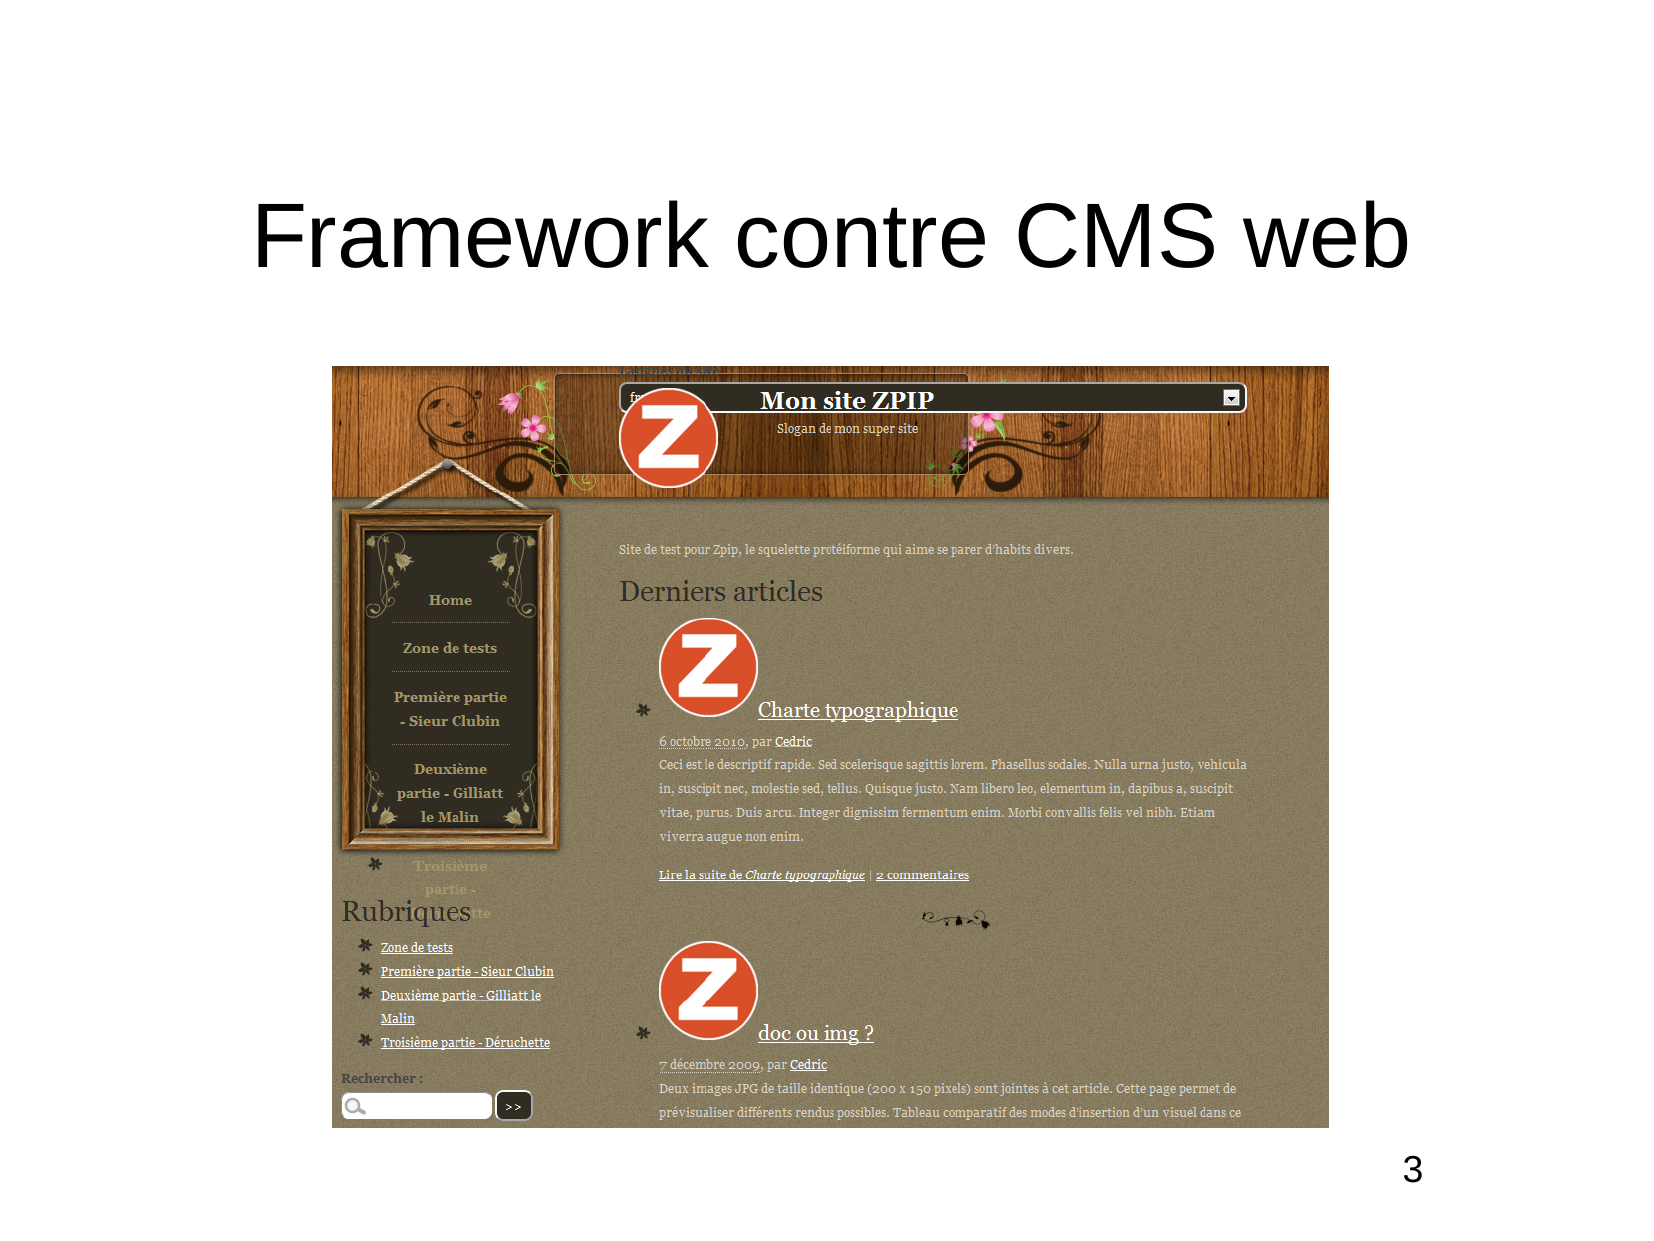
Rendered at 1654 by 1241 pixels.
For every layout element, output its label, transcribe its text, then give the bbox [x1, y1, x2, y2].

text_box Framework contre CMS web [236, 177, 1506, 295]
picture [332, 366, 1329, 1128]
